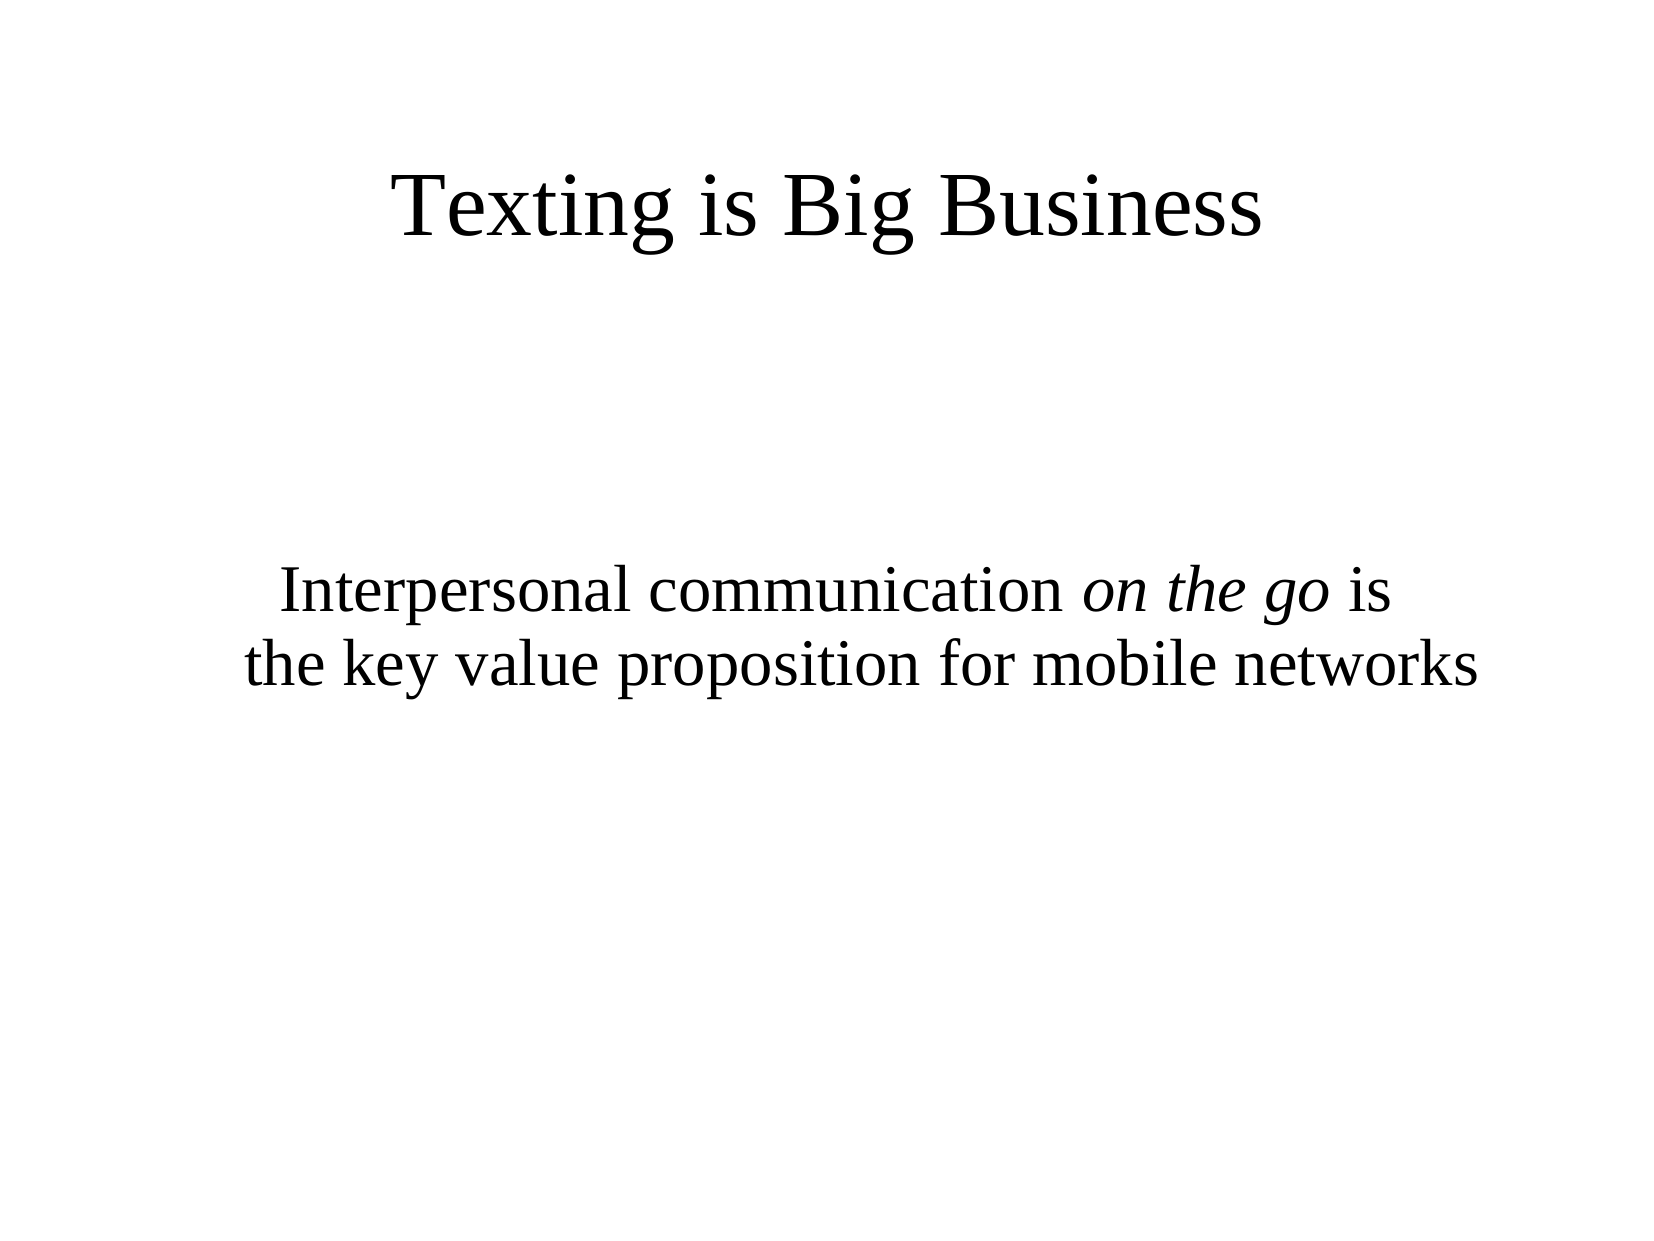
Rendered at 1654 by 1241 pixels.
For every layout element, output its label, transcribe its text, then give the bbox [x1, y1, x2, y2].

list Interpersonal communication on the go is the key value proposition for mobile networks [121, 344, 1534, 1127]
title Texting is Big Business [17, 79, 1640, 330]
